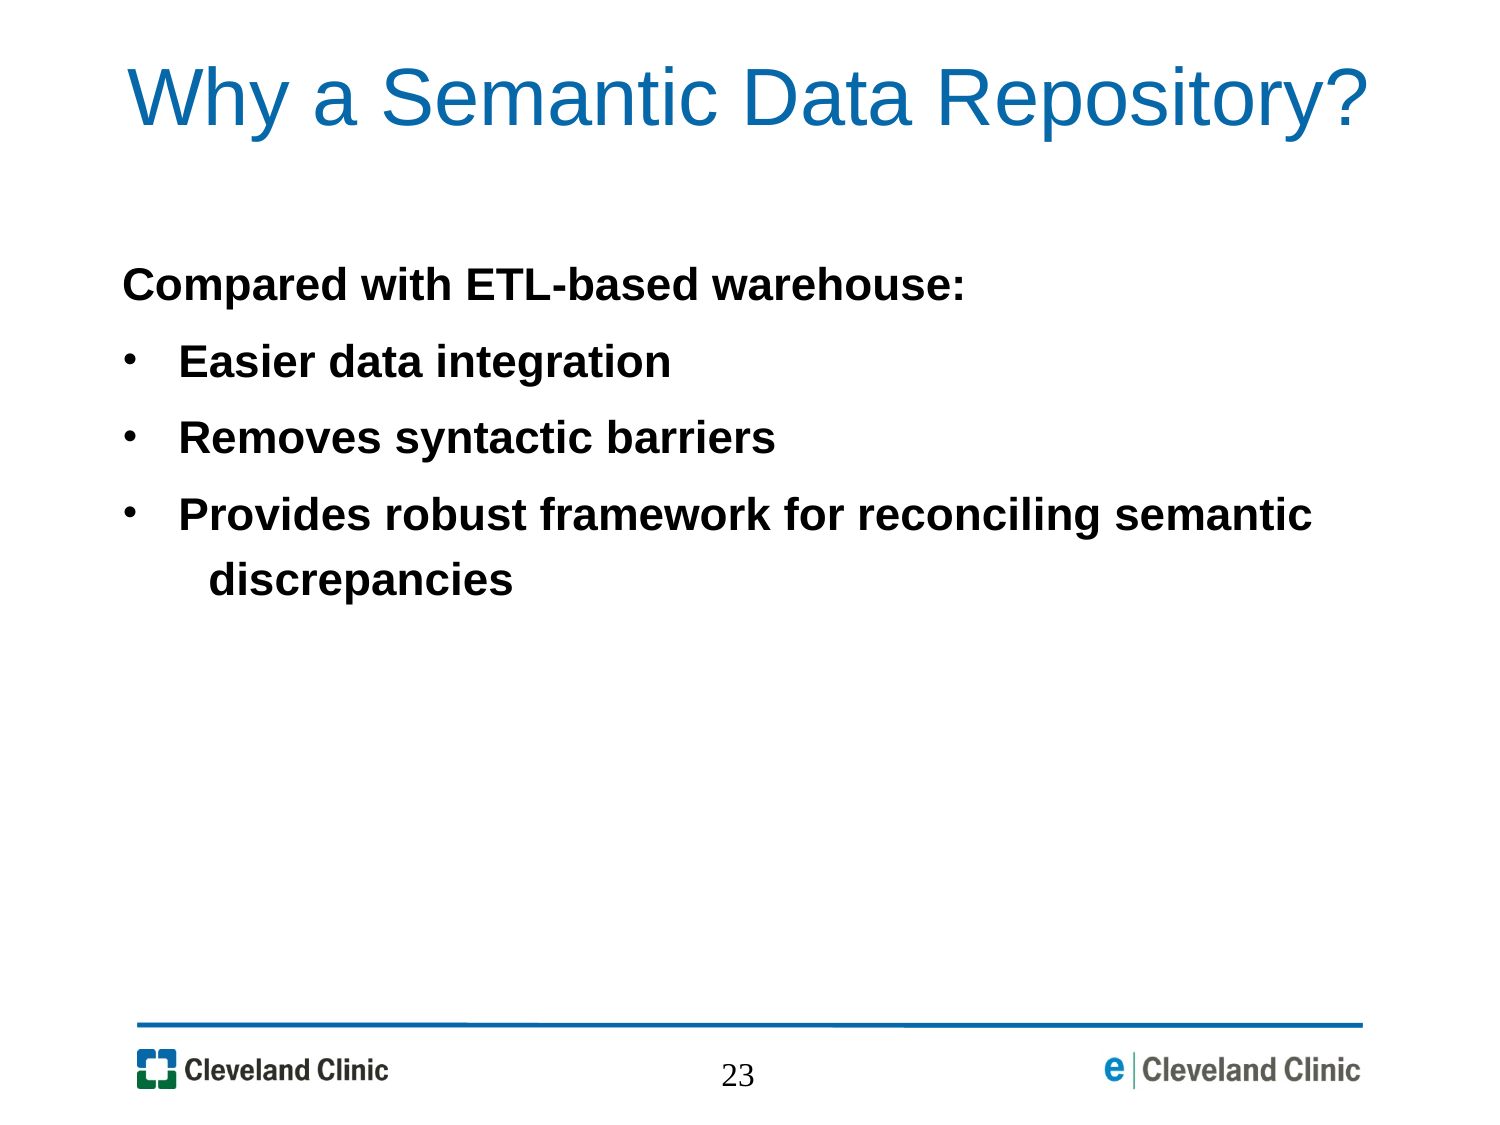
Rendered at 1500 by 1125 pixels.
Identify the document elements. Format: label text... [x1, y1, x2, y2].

picture [1101, 1049, 1365, 1092]
list Compared with ETL-based warehouse: Easier data integration Removes syntactic barriers Provides robust framework for reconciling semantic discrepancies [99, 237, 1423, 973]
title Why a Semantic Data Repository? [0, 0, 1500, 150]
picture [137, 1049, 388, 1090]
